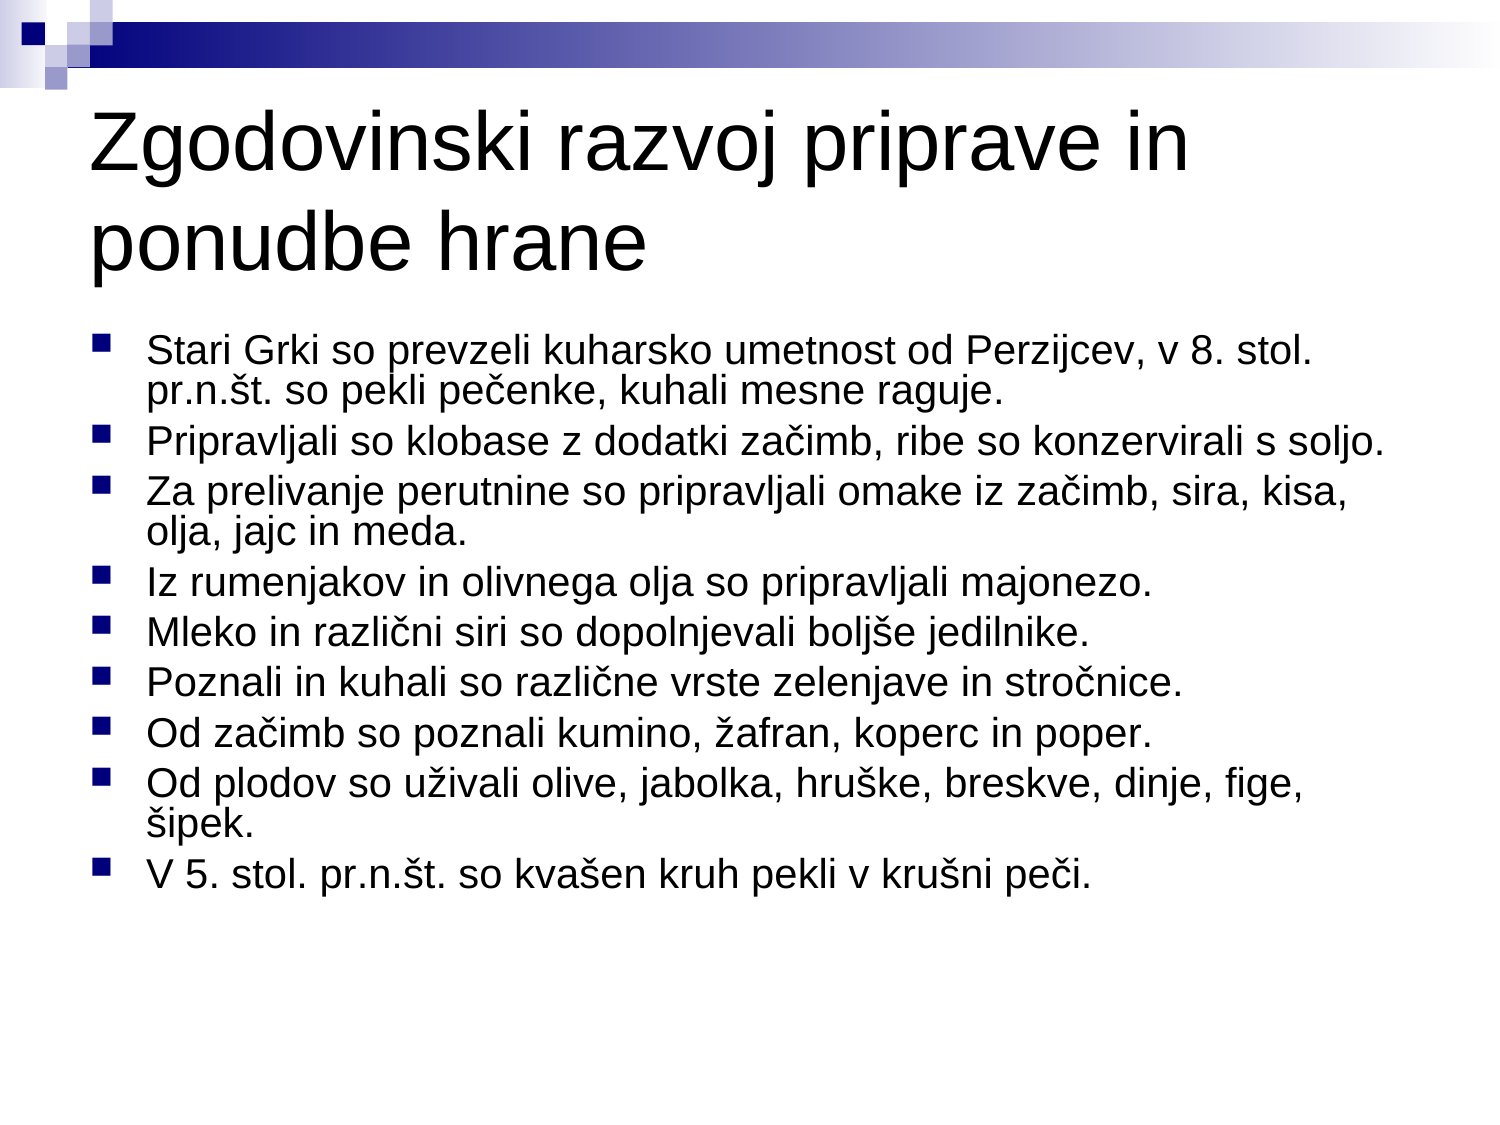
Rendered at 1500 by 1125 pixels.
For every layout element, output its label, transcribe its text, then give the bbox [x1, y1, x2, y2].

title Zgodovinski razvoj priprave in ponudbe hrane [75, 75, 1426, 301]
list Stari Grki so prevzeli kuharsko umetnost od Perzijcev, v 8. stol. pr.n.št. so pekli pečenke, kuhali mesne raguje. Pripravljali so klobase z dodatki začimb, ribe so konzervirali s soljo. Za prelivanje perutnine so pripravljali omake iz začimb, sira, kisa, olja, jajc in meda. Iz rumenjakov in olivnega olja so pripravljali majonezo. Mleko in različni siri so dopolnjevali boljše jedilnike. Poznali in kuhali so različne vrste zelenjave in stročnice. Od začimb so poznali kumino, žafran, koperc in poper. Od plodov so uživali olive, jabolka, hruške, breskve, dinje, fige, šipek. V 5. stol. pr.n.št. so kvašen kruh pekli v krušni peči. [75, 324, 1426, 963]
